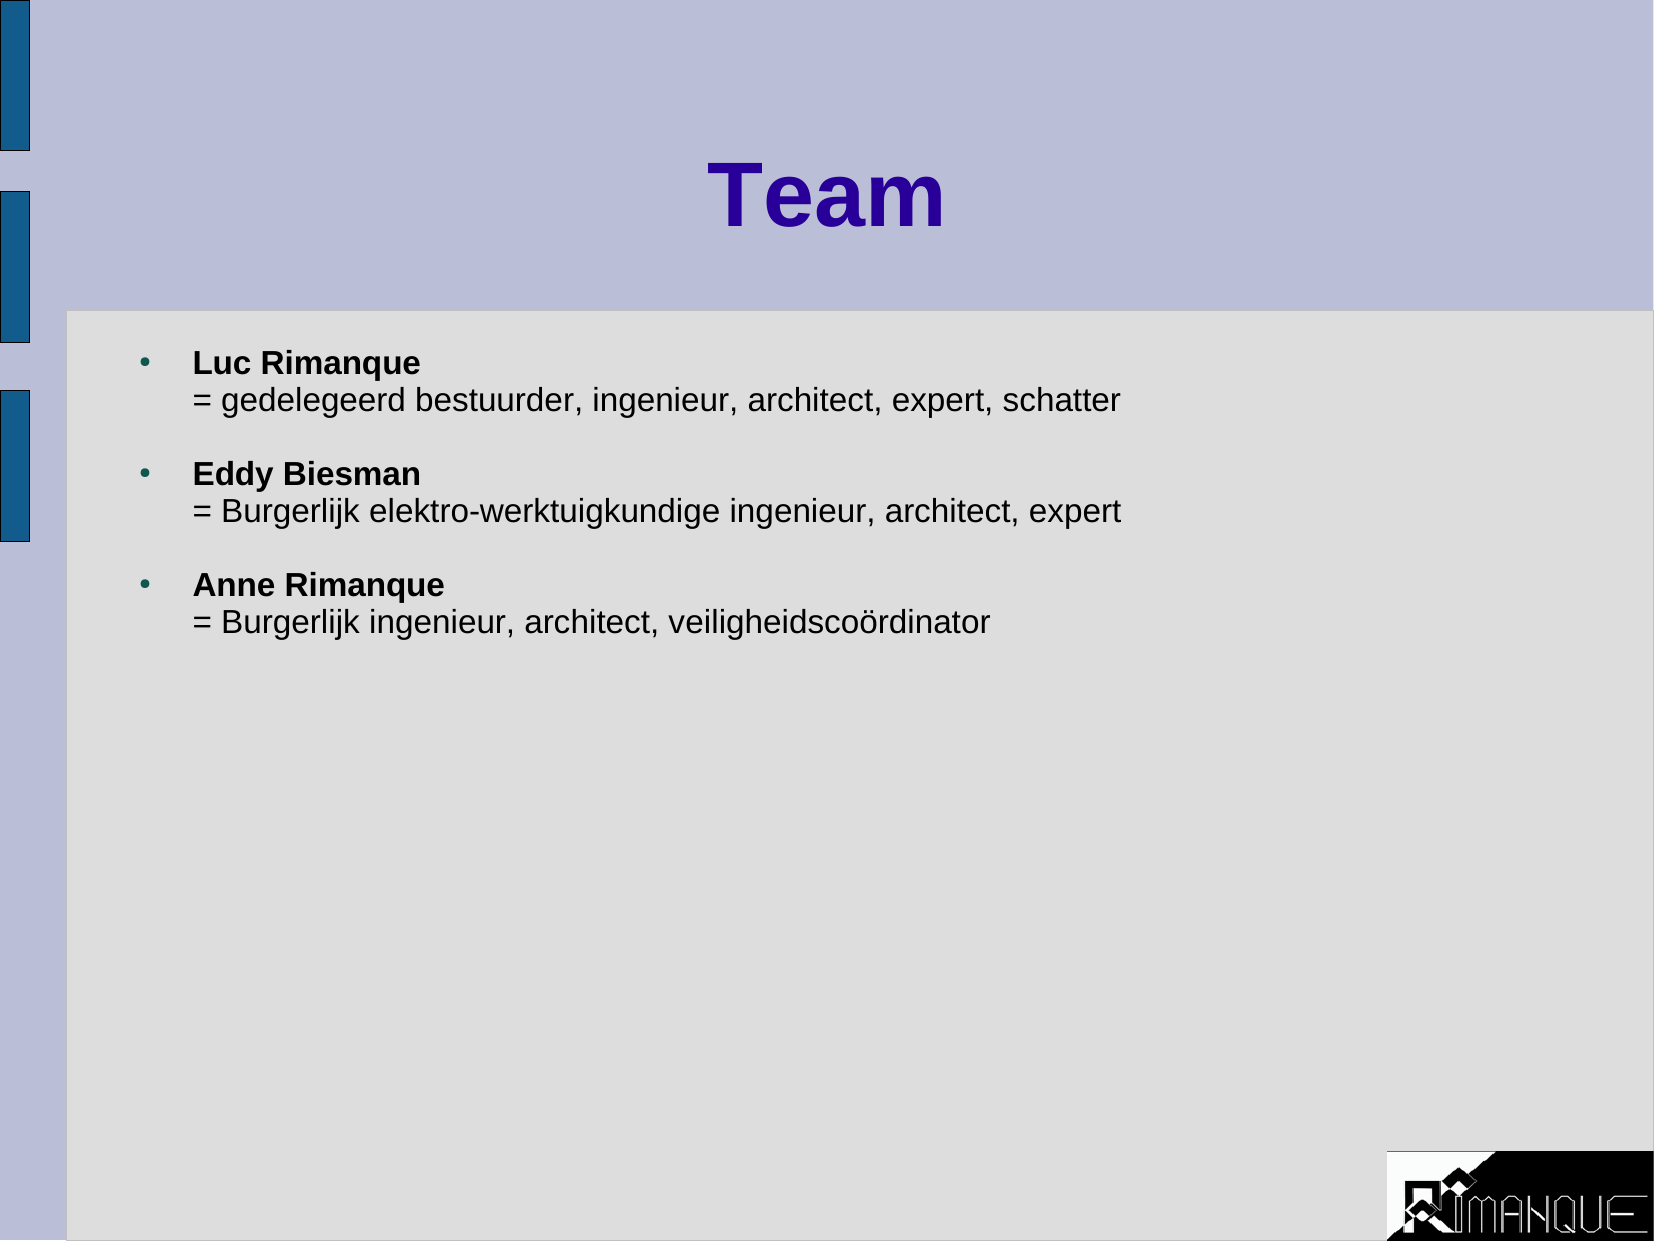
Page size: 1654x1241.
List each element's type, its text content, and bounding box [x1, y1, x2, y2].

picture [1387, 1151, 1654, 1241]
title Team [121, 98, 1534, 291]
list Luc Rimanque = gedelegeerd bestuurder, ingenieur, architect, expert, schatter Eddy Biesman = Burgerlijk elektro-werktuigkundige ingenieur, architect, expert Anne Rimanque = Burgerlijk ingenieur, architect, veiligheidscoördinator [121, 344, 1534, 1112]
